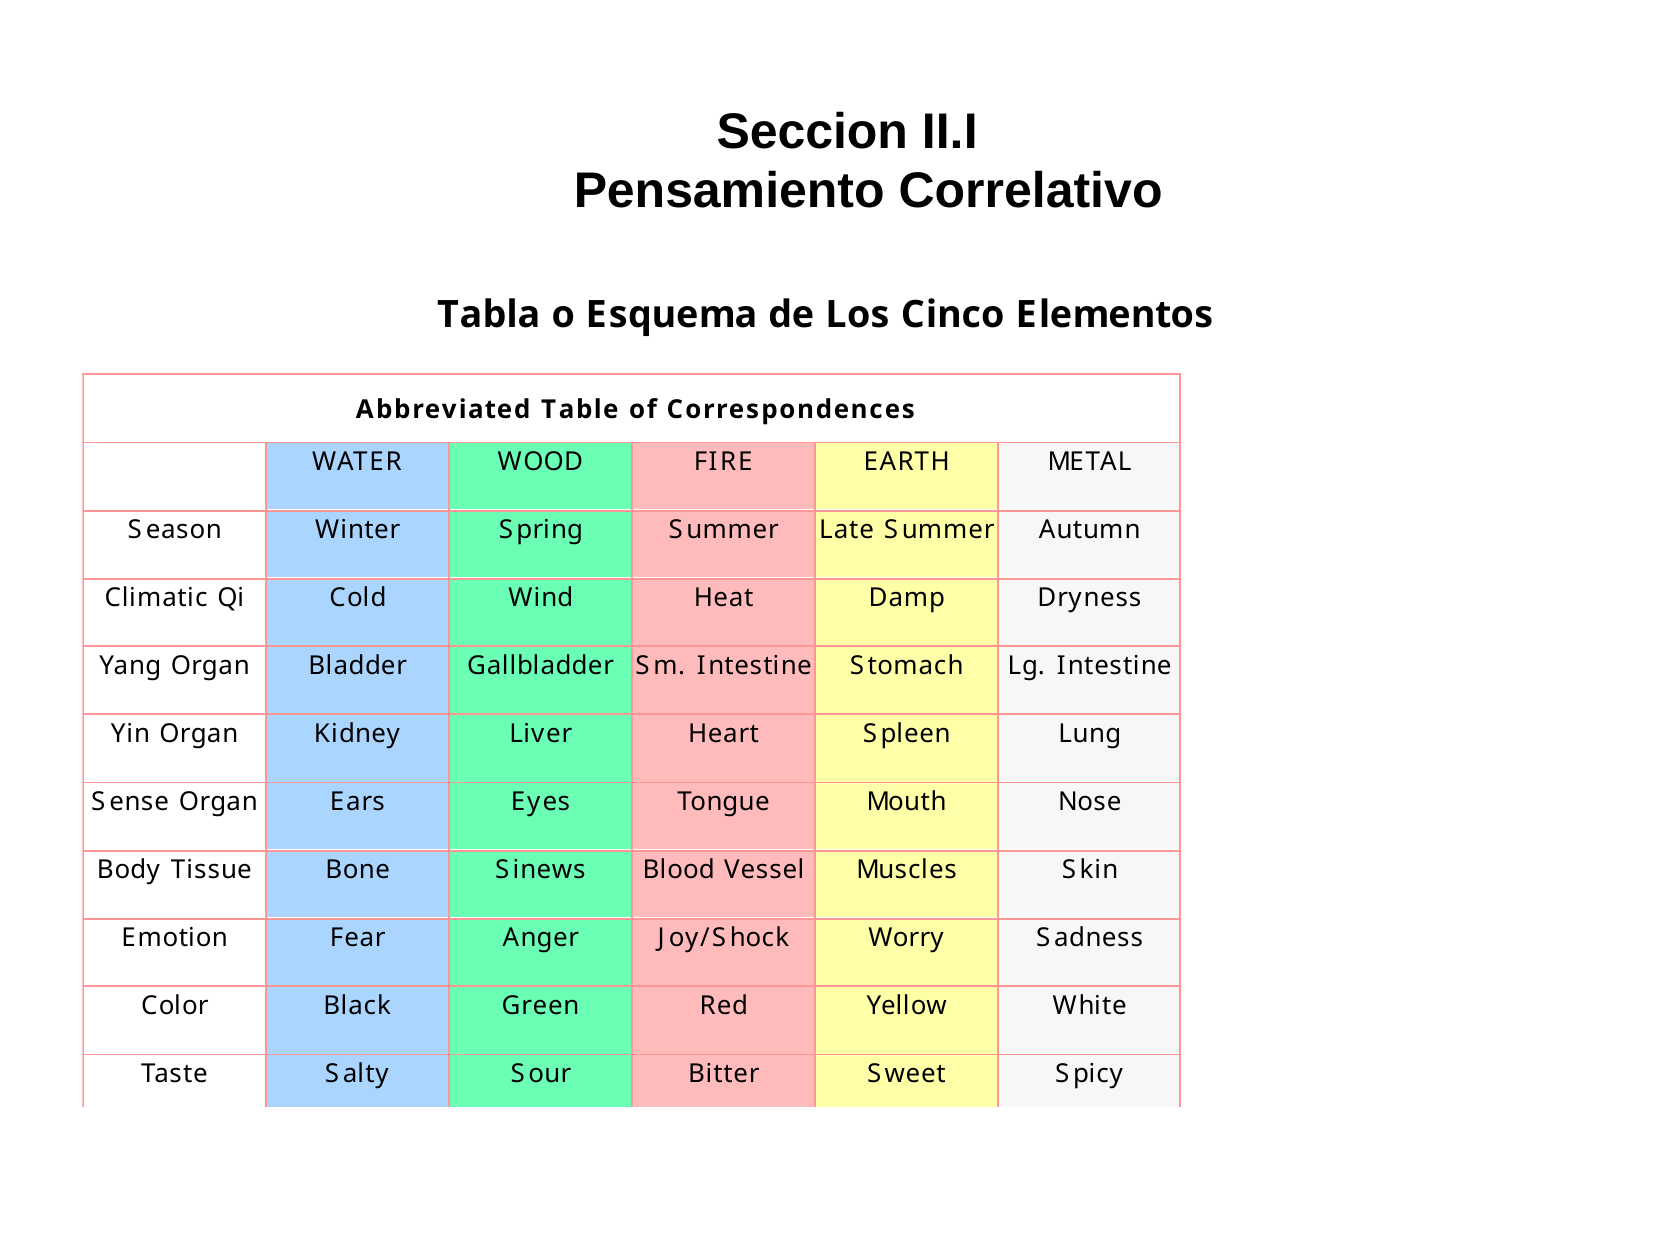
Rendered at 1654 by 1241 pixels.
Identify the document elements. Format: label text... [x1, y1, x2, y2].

title Seccion II.I Pensamiento Correlativo [82, 49, 1571, 257]
chart [82, 290, 1567, 1107]
